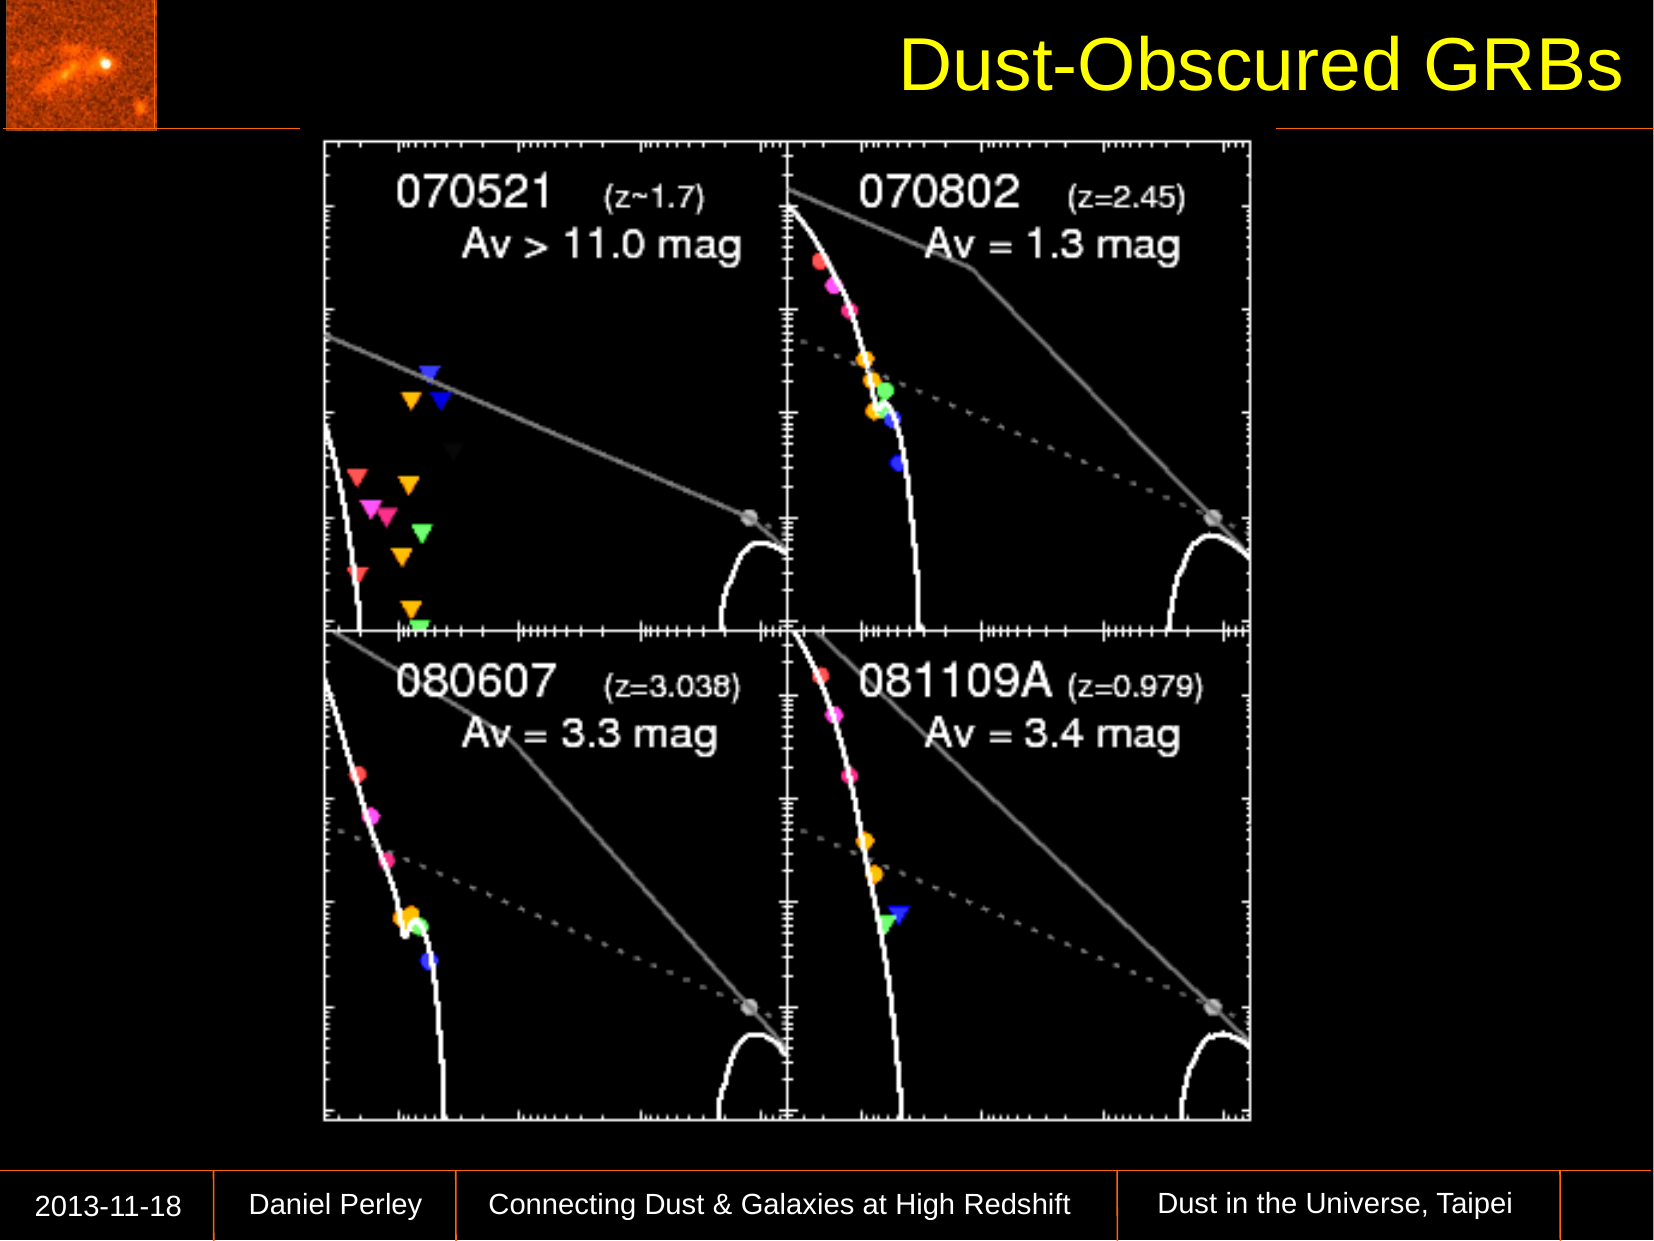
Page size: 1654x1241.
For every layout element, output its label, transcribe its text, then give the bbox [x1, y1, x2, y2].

picture [300, 117, 1276, 1146]
title Dust-Obscured GRBs [187, 21, 1624, 108]
picture [7, 0, 154, 128]
